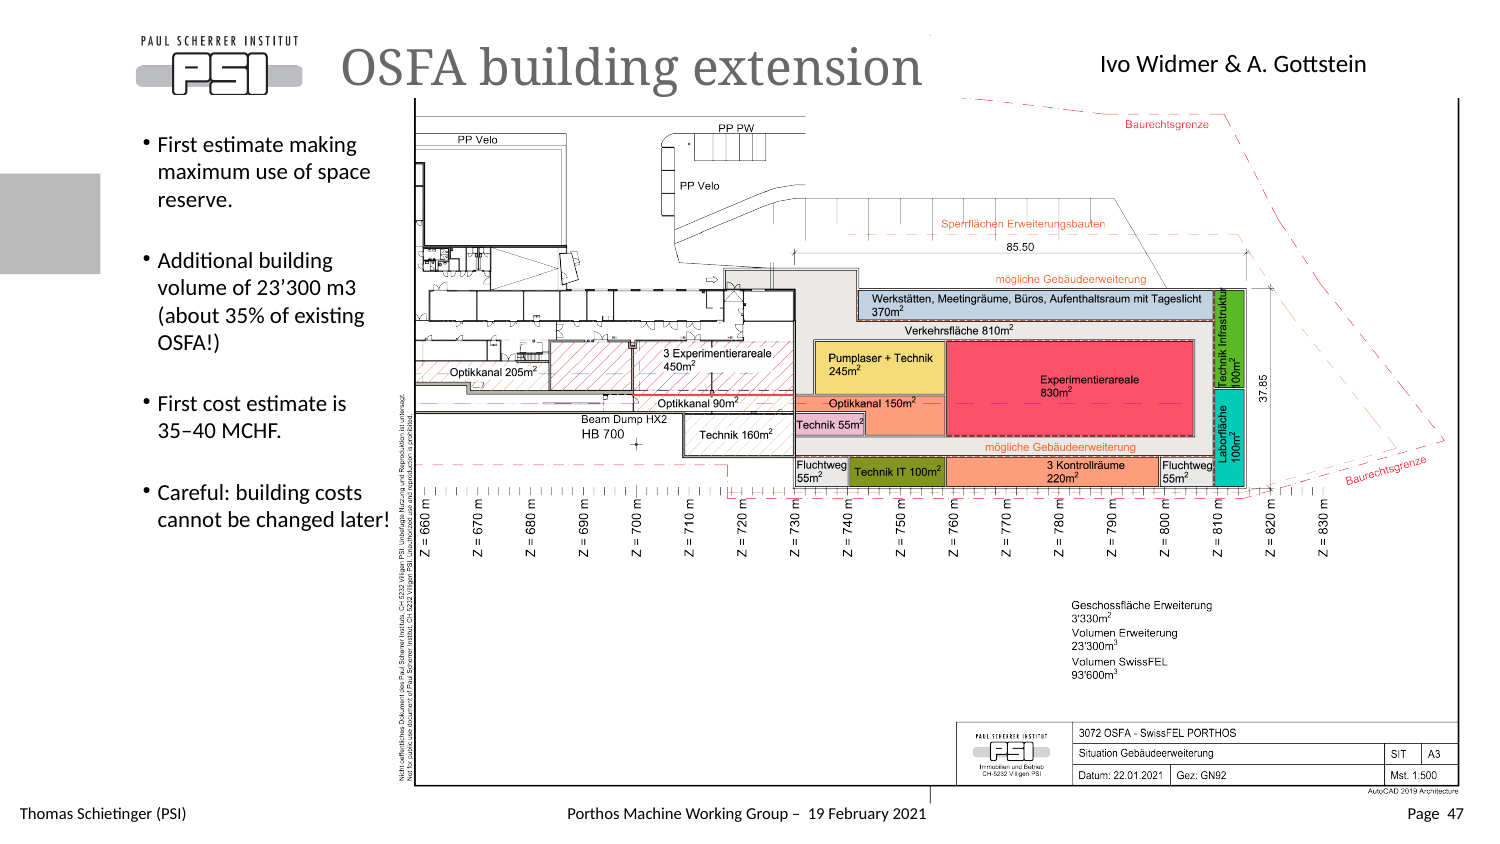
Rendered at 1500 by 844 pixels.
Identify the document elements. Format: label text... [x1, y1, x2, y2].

picture [375, 26, 1485, 812]
title OSFA building extension [340, 35, 1469, 98]
text_box Ivo Widmer & A. Gottstein [1085, 46, 1383, 87]
list First estimate making maximum use of space reserve. Additional building volume of 23’300 m3 (about 35% of existing OSFA!) First cost estimate is 35–40 MCHF. Careful: building costs cannot be changed later! [135, 129, 396, 629]
